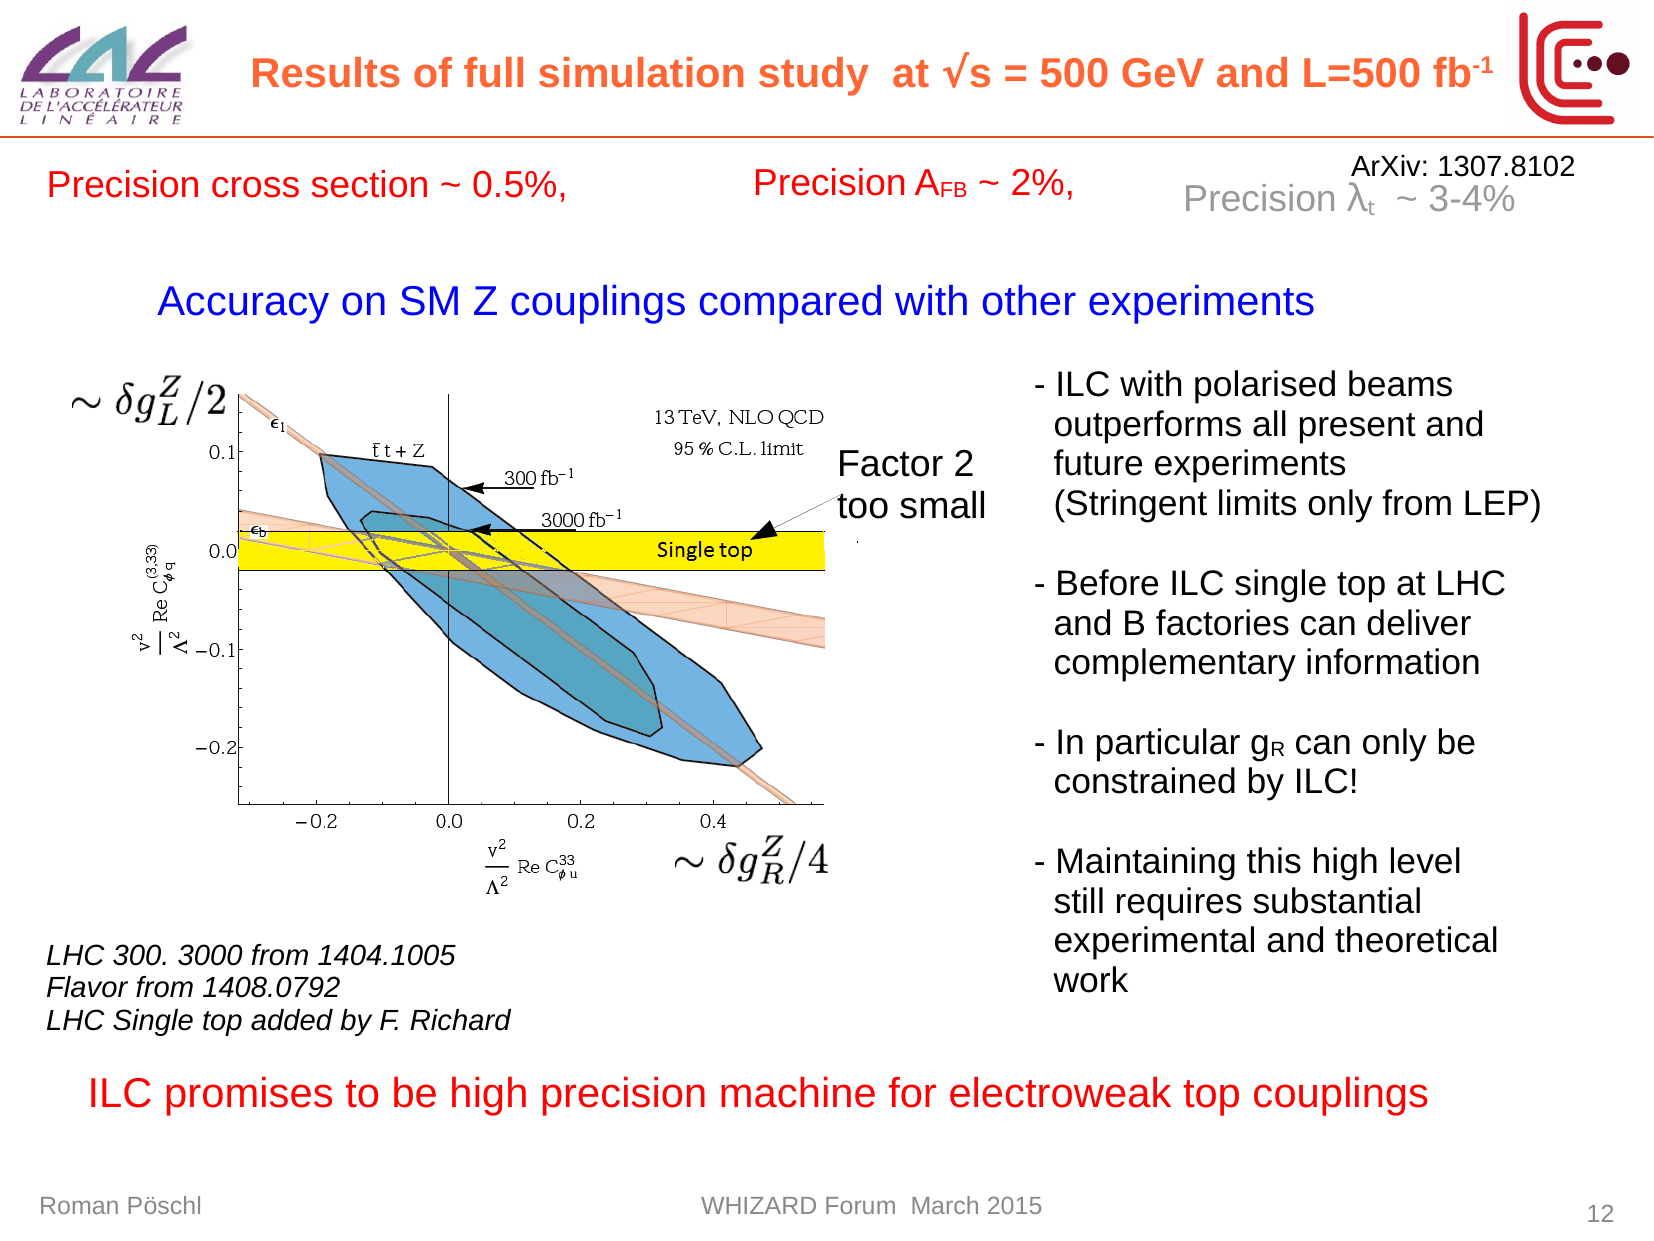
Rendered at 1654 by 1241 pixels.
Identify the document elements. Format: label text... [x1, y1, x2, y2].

text_box Accuracy on SM Z couplings compared with other experiments [142, 270, 1329, 334]
text_box Precision AFB ~ 2%, [738, 154, 1129, 225]
text_box Precision λt ~ 3-4% [1168, 164, 1573, 236]
text_box ILC promises to be high precision machine for electroweak top couplings [72, 1062, 1648, 1126]
text_box LHC 300. 3000 from 1404.1005 Flavor from 1408.0792 LHC Single top added by F. Richard [31, 931, 537, 1045]
text_box ArXiv: 1307.8102 [1336, 142, 1621, 191]
text_box Factor 2 too small [822, 435, 1002, 535]
title Results of full simulation study at √s = 500 GeV and L=500 fb-1 [128, 29, 1617, 113]
picture [72, 359, 912, 914]
picture [1508, 2, 1641, 135]
text_box Precision cross section ~ 0.5%, [31, 156, 675, 215]
text_box - ILC with polarised beams outperforms all present and future experiments (Stringent limits only from LEP) - Before ILC single top at LHC and B factories can deliver complementary information - In particular gR can only be constrained by ILC! - Maintaining this high level still requires substantial experimental and theoretical work [1019, 356, 1557, 1058]
picture [17, 22, 199, 127]
